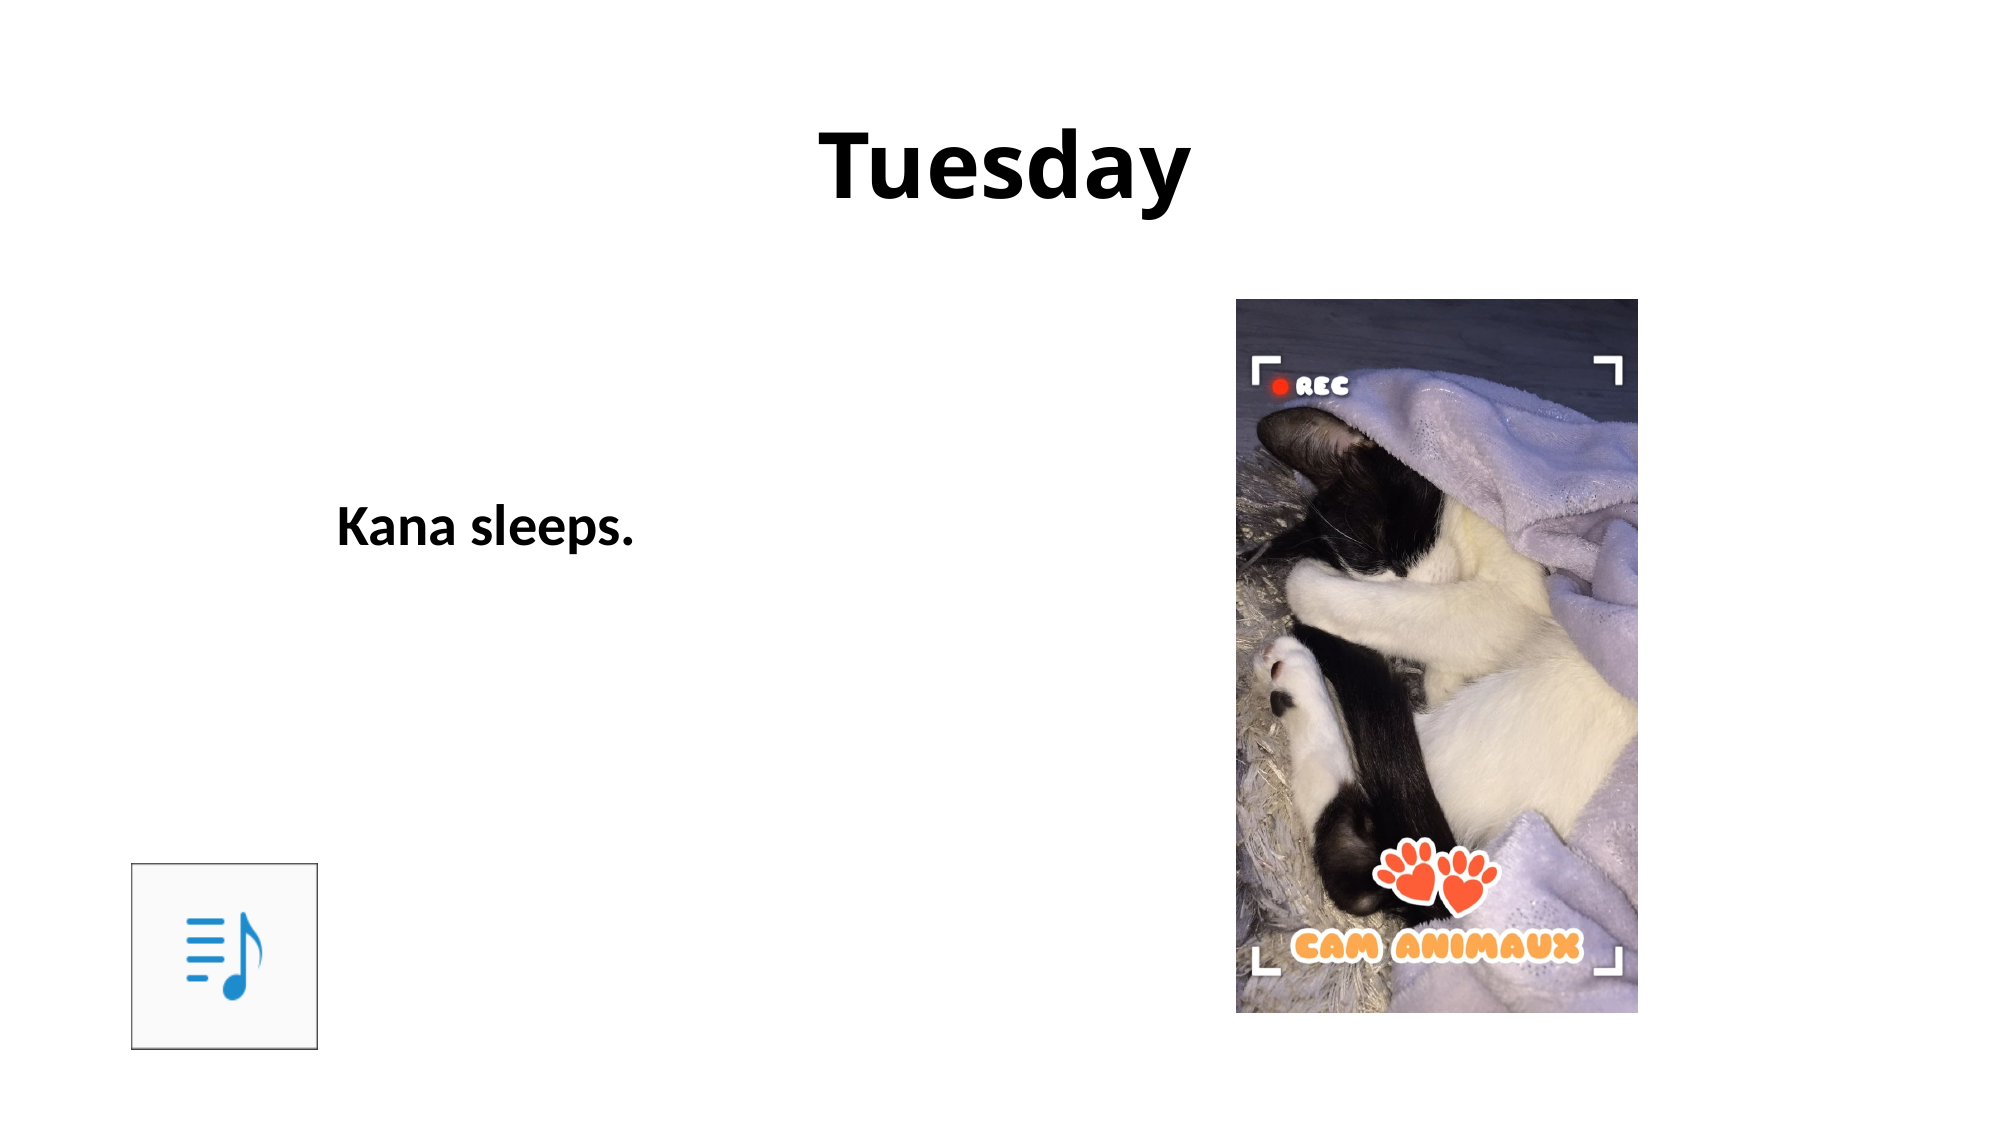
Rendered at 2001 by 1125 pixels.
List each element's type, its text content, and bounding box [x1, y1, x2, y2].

picture [1236, 299, 1638, 1013]
text_box Kana sleeps. [137, 299, 988, 1013]
text_box [129, 862, 319, 1052]
text_box Tuesday [137, 59, 1863, 277]
